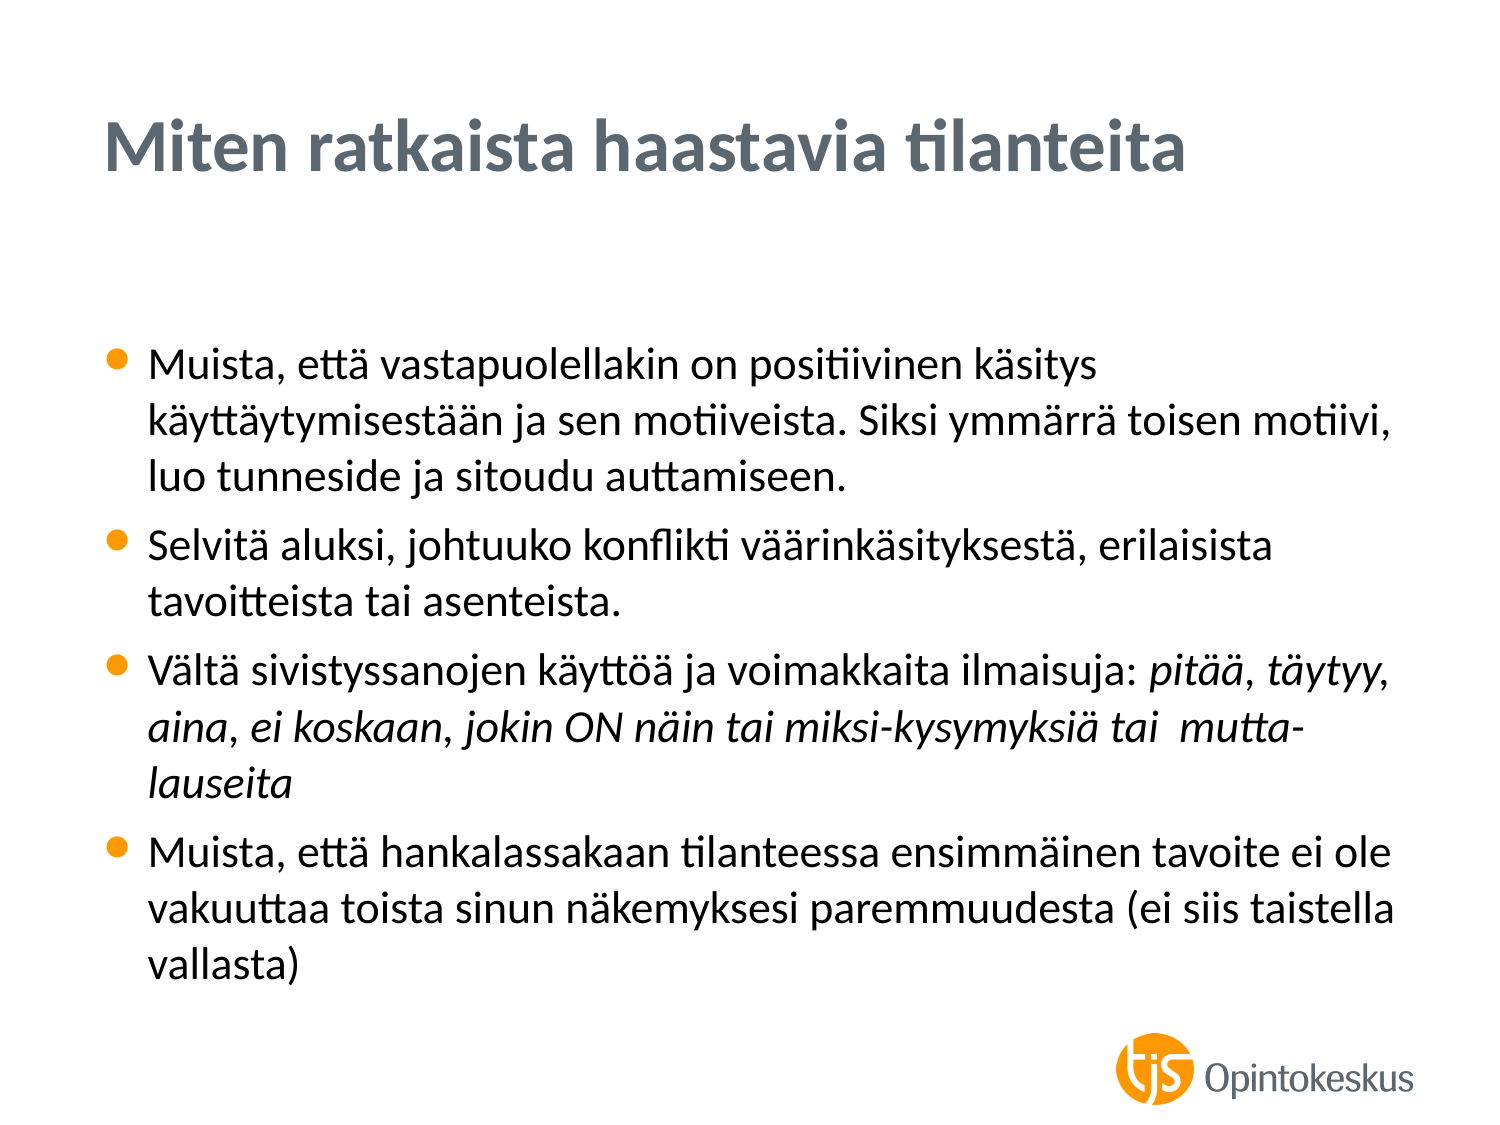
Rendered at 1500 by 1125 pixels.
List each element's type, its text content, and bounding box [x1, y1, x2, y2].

list Muista, että vastapuolellakin on positiivinen käsitys käyttäytymisestään ja sen motiiveista. Siksi ymmärrä toisen motiivi, luo tunneside ja sitoudu auttamiseen. Selvitä aluksi, johtuuko konflikti väärinkäsityksestä, erilaisista tavoitteista tai asenteista. Vältä sivistyssanojen käyttöä ja voimakkaita ilmaisuja: pitää, täytyy, aina, ei koskaan, jokin ON näin tai miksi-kysymyksiä tai mutta-lauseita Muista, että hankalassakaan tilanteessa ensimmäinen tavoite ei ole vakuuttaa toista sinun näkemyksesi paremmuudesta (ei siis taistella vallasta) [88, 324, 1412, 1004]
title Miten ratkaista haastavia tilanteita [88, 88, 1412, 266]
picture [1116, 1033, 1413, 1105]
